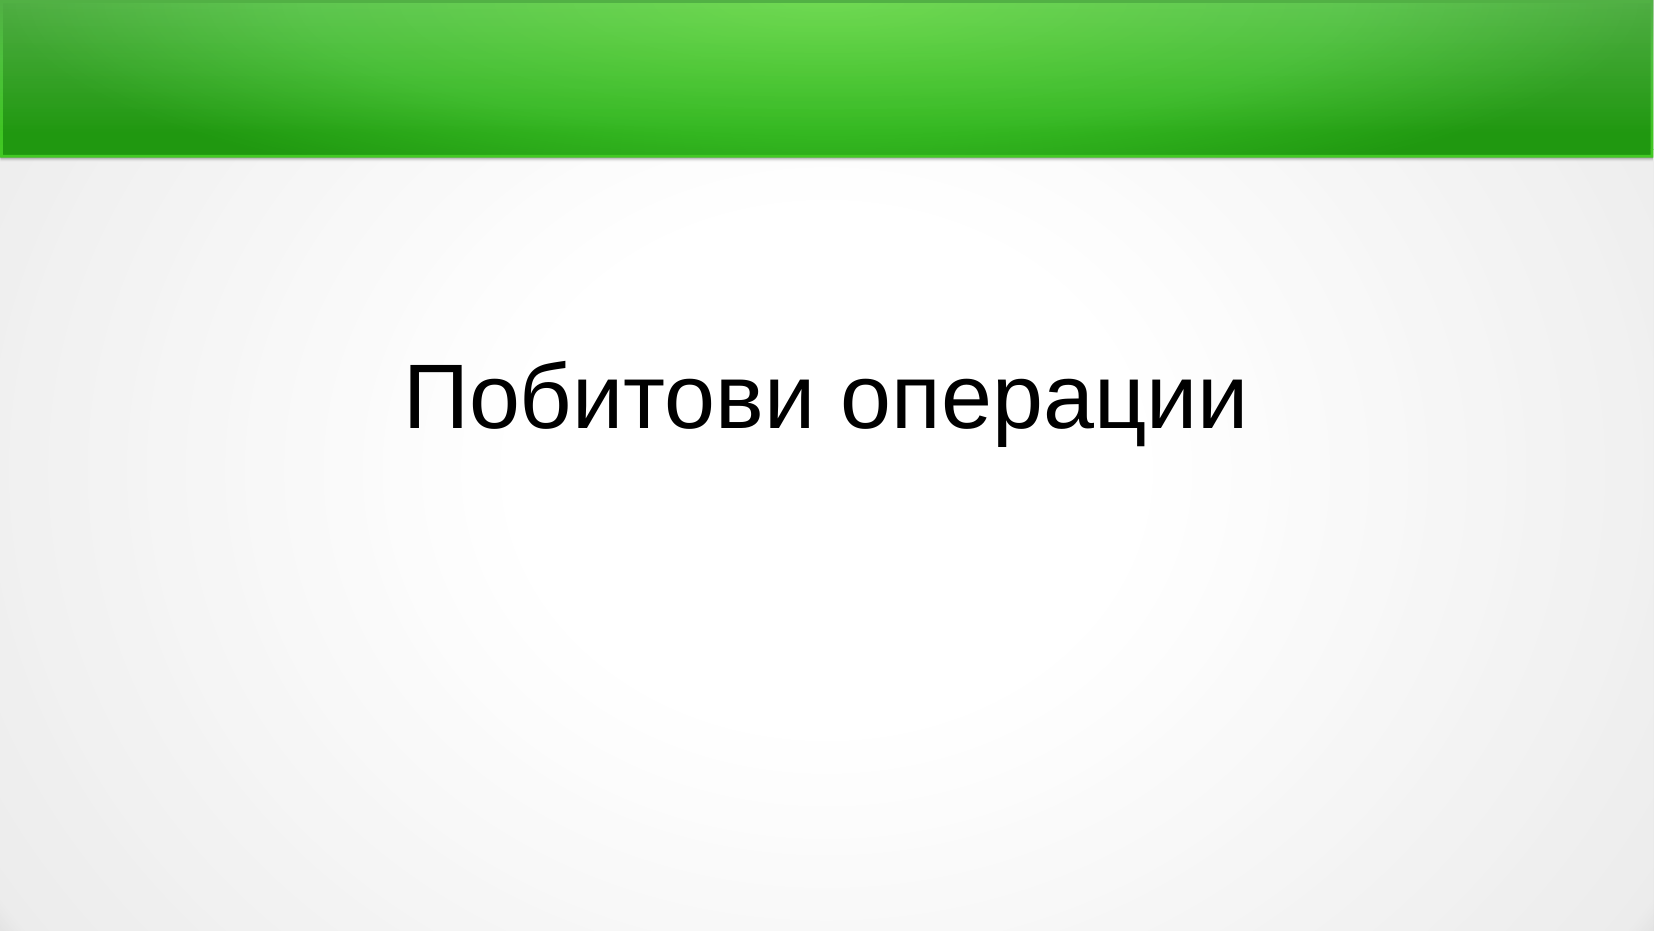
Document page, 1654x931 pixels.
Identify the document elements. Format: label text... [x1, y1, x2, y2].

subtitle Побитови операции [82, 37, 1571, 758]
